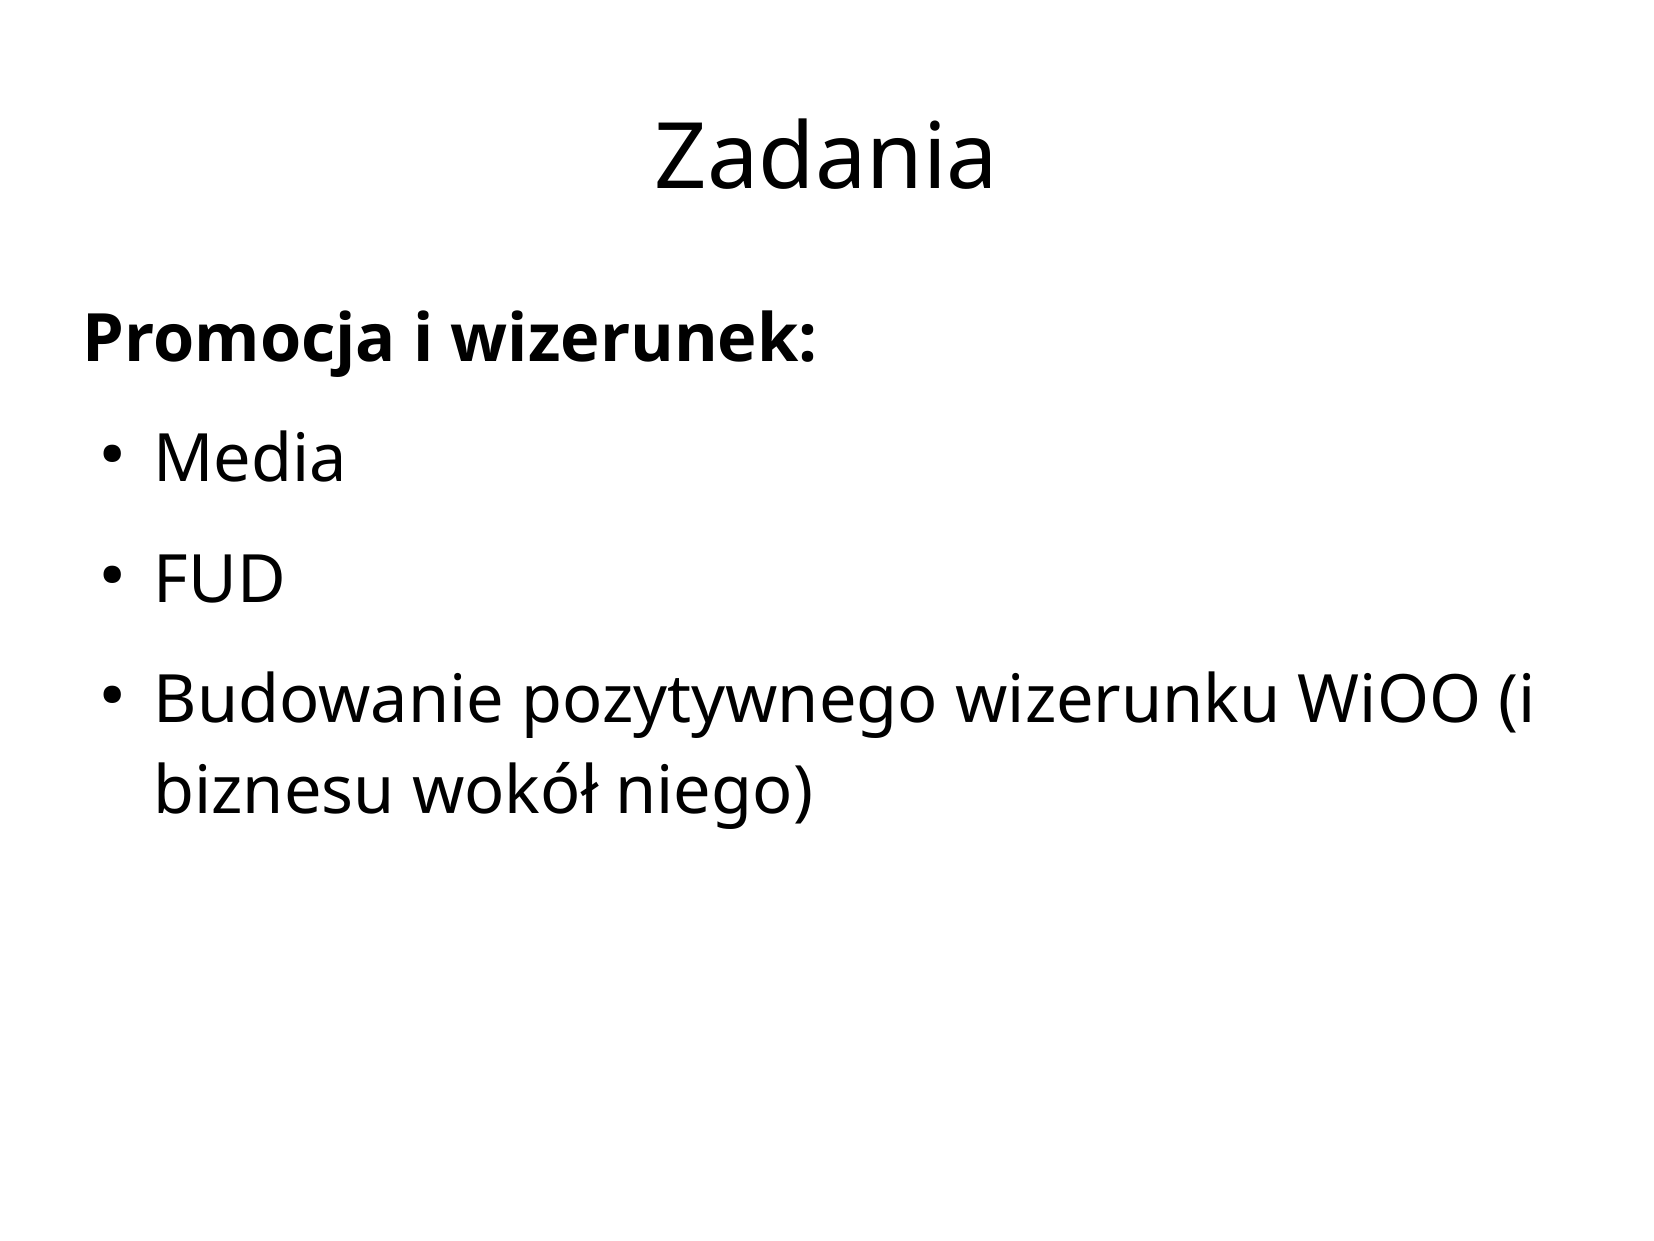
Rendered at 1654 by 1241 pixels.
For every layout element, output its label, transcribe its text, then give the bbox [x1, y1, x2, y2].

list Promocja i wizerunek: Media FUD Budowanie pozytywnego wizerunku WiOO (i biznesu wokół niego) [82, 290, 1538, 1164]
title Zadania [82, 49, 1571, 257]
